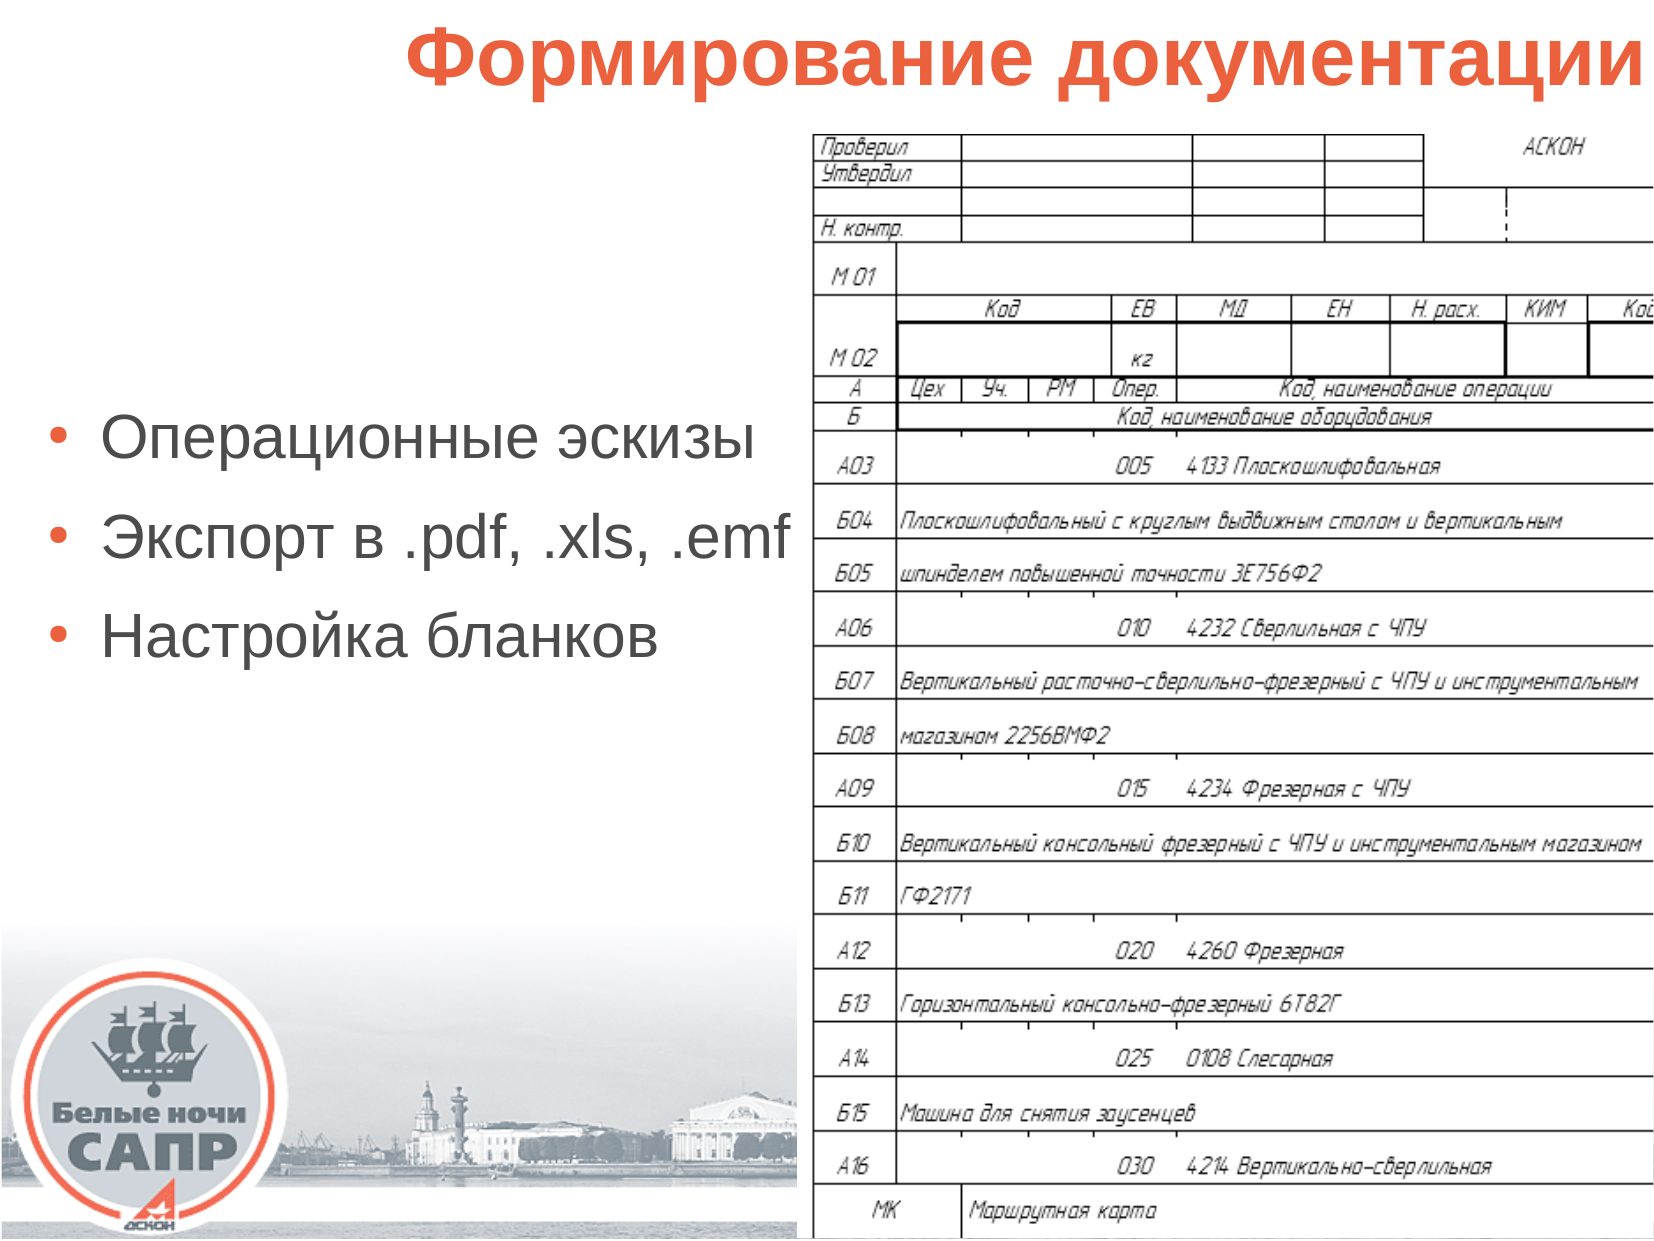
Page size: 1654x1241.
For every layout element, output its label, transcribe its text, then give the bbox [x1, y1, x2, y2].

list Операционные эскизы Экспорт в .pdf, .xls, .emf Настройка бланков [29, 402, 797, 703]
picture [1, 0, 1654, 1239]
title Формирование документации [159, 8, 1648, 107]
